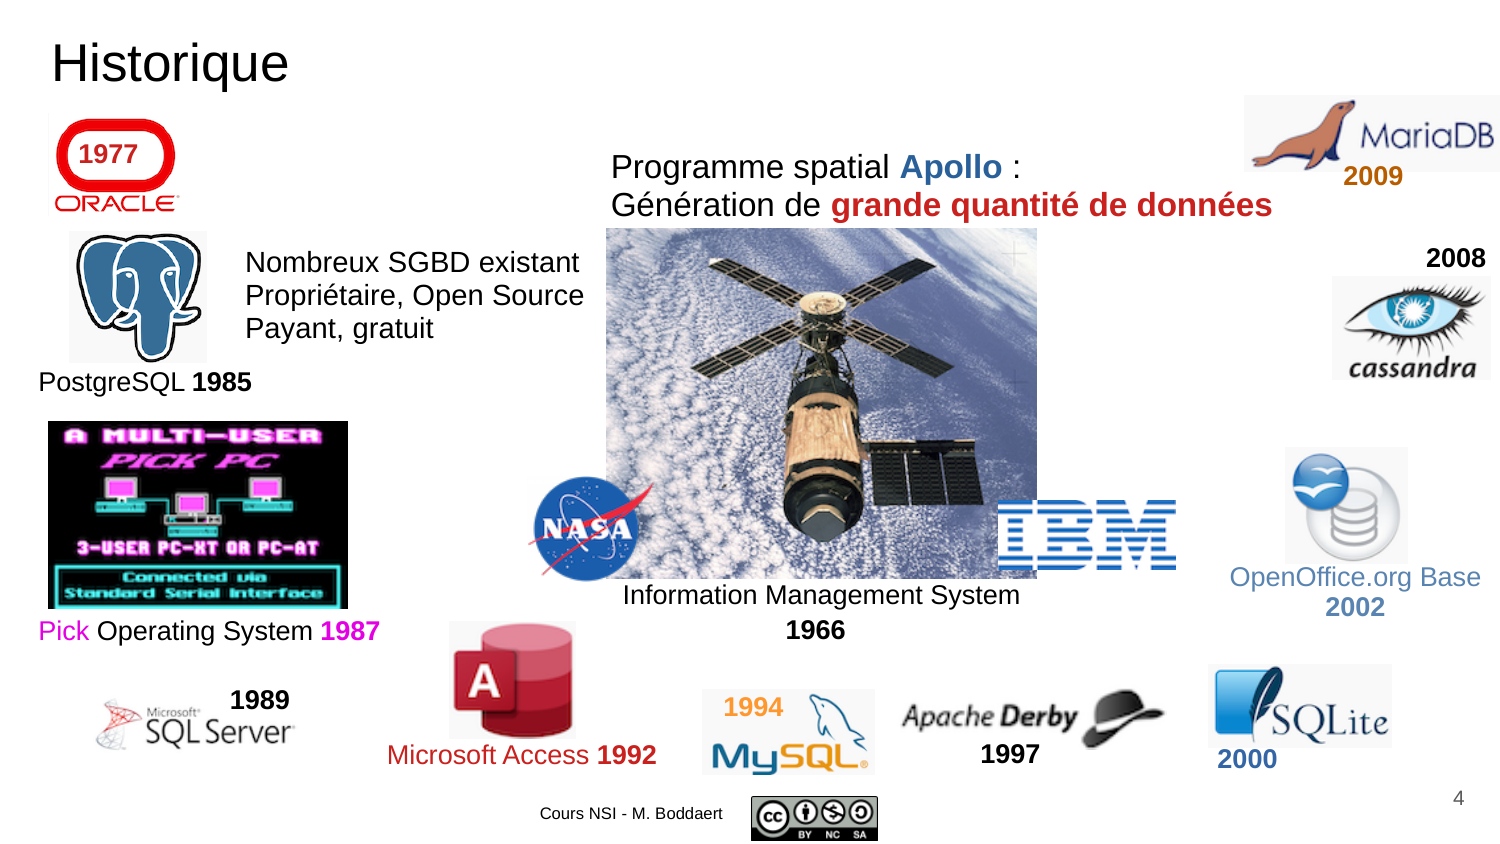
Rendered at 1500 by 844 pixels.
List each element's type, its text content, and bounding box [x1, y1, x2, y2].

title Historique [51, 13, 1449, 108]
picture [1208, 664, 1392, 748]
picture [1244, 95, 1500, 172]
picture [897, 677, 1167, 751]
text_box 2000 [1202, 737, 1298, 785]
text_box 1989 [215, 677, 310, 726]
text_box 1994 [708, 685, 804, 733]
text_box OpenOffice.org Base 2002 [1210, 554, 1500, 633]
text_box PostgreSQL 1985 [23, 359, 296, 408]
picture [751, 796, 878, 841]
text_box Pick Operating System 1987 [23, 608, 438, 656]
picture [69, 231, 207, 363]
picture [48, 421, 348, 609]
picture [449, 621, 576, 739]
picture [527, 234, 1176, 582]
text_box 1977 [63, 131, 177, 189]
text_box 2009 [1328, 153, 1424, 201]
text_box Nombreux SGBD existant Propriétaire, Open Source Payant, gratuit [230, 238, 600, 356]
picture [702, 689, 875, 775]
picture [92, 685, 299, 763]
text_box 1997 [965, 731, 1061, 780]
text_box Information Management System [607, 572, 1035, 619]
picture [1285, 447, 1408, 564]
text_box 1966 [770, 607, 866, 656]
slide_number <numéro> [1389, 764, 1480, 830]
picture [1332, 276, 1491, 380]
text_box 2008 [1411, 235, 1500, 284]
text_box Programme spatial Apollo : Génération de grande quantité de données [596, 141, 1285, 234]
text_box Microsoft Access 1992 [372, 732, 703, 780]
picture [48, 113, 184, 216]
